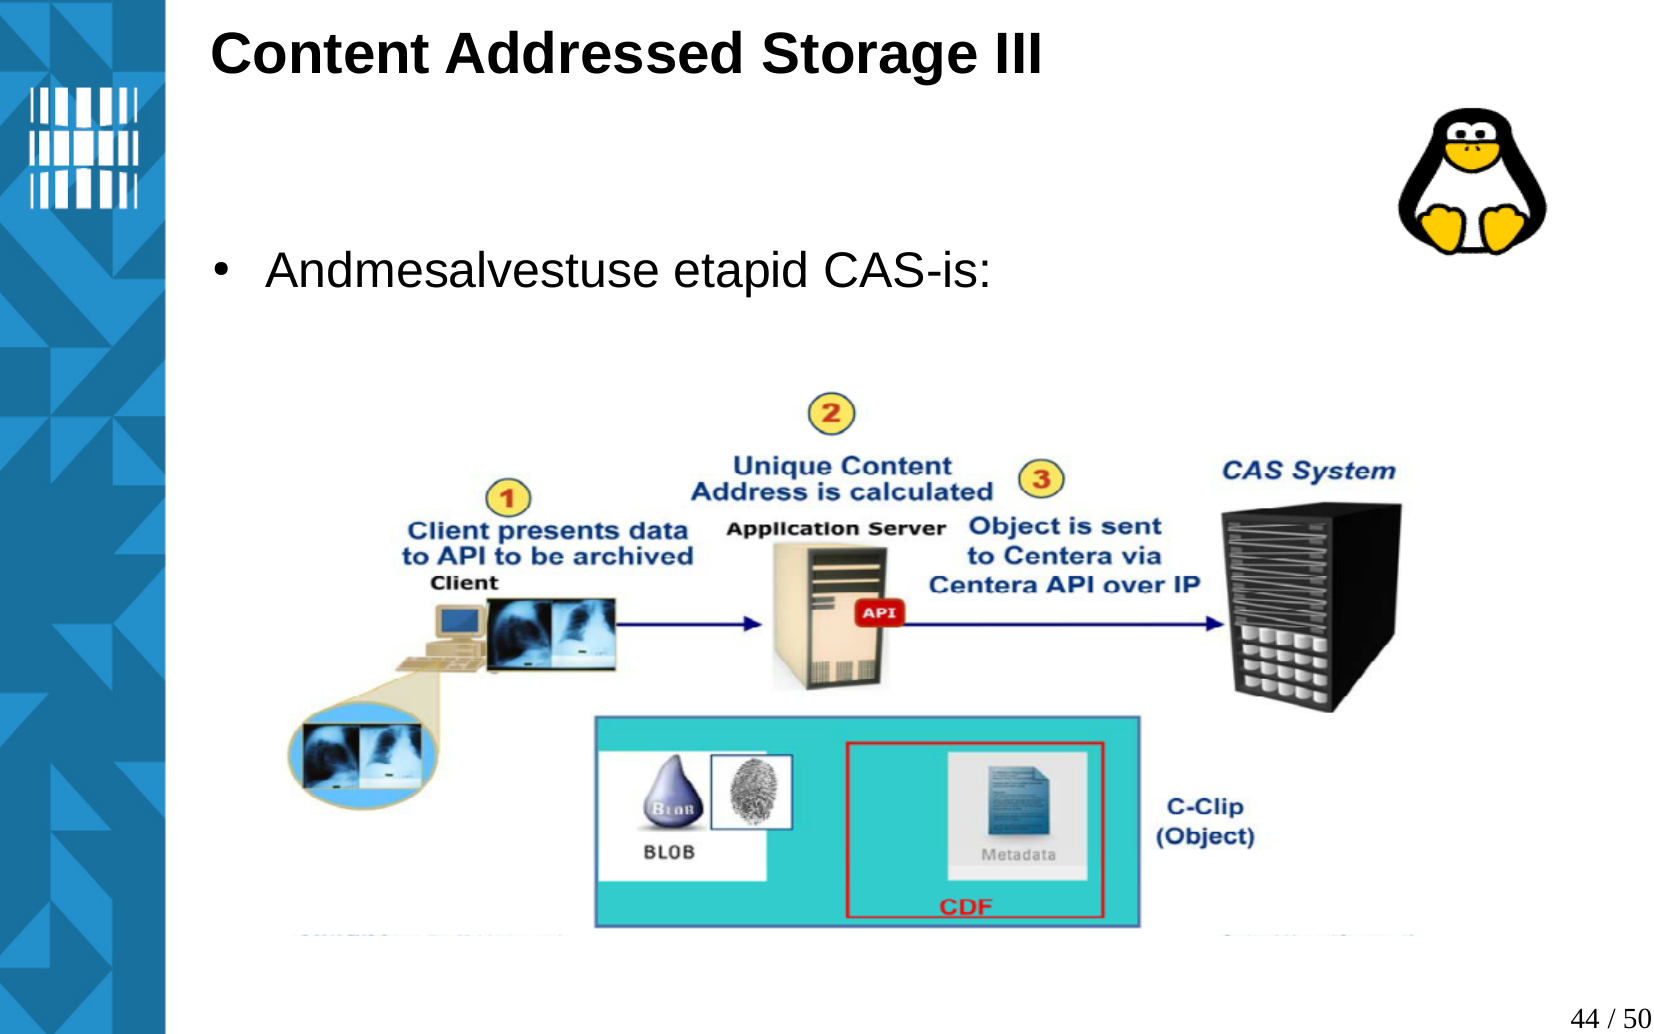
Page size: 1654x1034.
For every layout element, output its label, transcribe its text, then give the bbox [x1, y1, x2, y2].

picture [1346, 64, 1596, 272]
picture [277, 373, 1447, 936]
list Andmesalvestuse etapid CAS-is: [194, 241, 1063, 331]
title Content Addressed Storage III [210, 11, 1111, 95]
